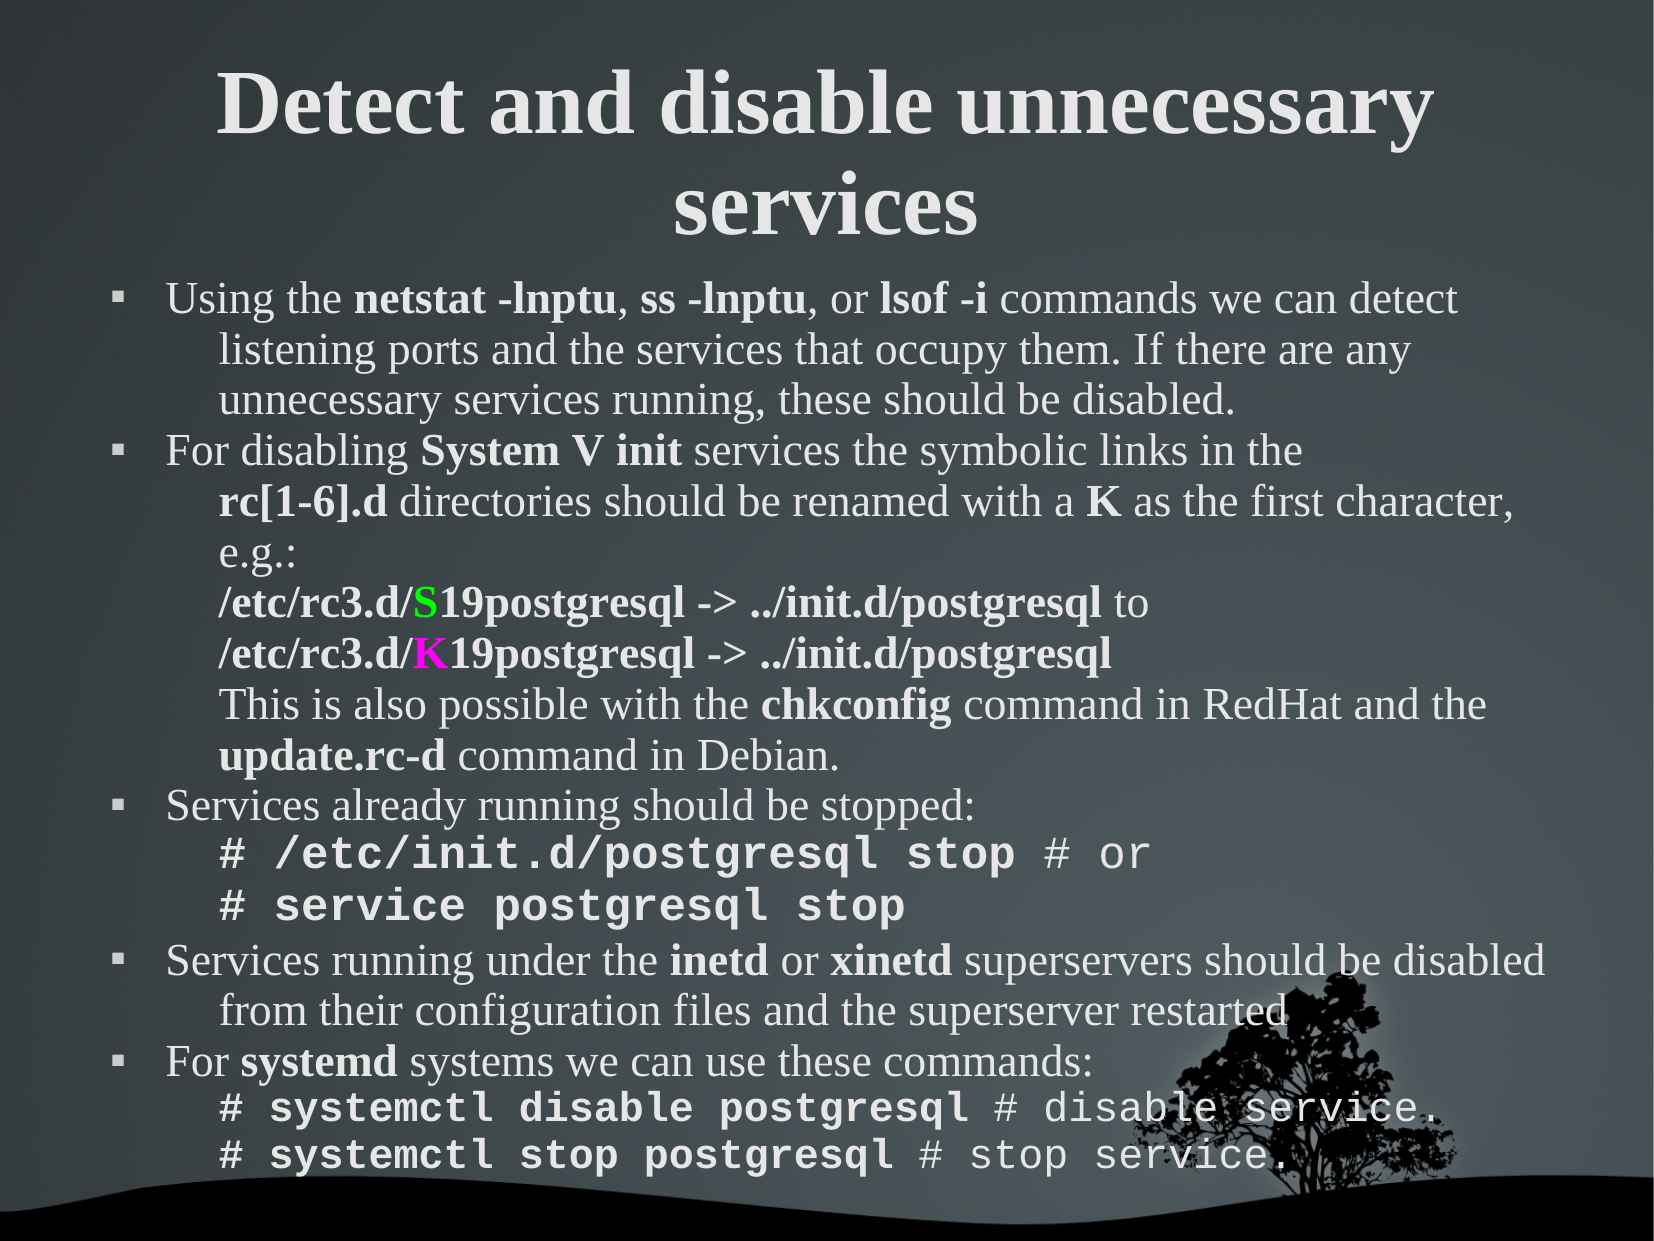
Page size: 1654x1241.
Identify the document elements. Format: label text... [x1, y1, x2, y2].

picture [0, 0, 1654, 1241]
list Using the netstat -lnptu, ss -lnptu, or lsof -i commands we can detect listening ports and the services that occupy them. If there are any unnecessary services running, these should be disabled. For disabling System V init services the symbolic links in the rc[1-6].d directories should be renamed with a K as the first character, e.g.: /etc/rc3.d/S19postgresql -> ../init.d/postgresql to /etc/rc3.d/Κ19postgresql -> ../init.d/postgresql This is also possible with the chkconfig command in RedHat and the update.rc-d command in Debian. Services already running should be stopped: # /etc/init.d/postgresql stop # or # service postgresql stop Services running under the inetd or xinetd superservers should be disabled from their configuration files and the superserver restarted For systemd systems we can use these commands: # systemctl disable postgresql # disable service. # systemctl stop postgresql # stop service. [76, 272, 1565, 1197]
title Detect and disable unnecessary services [82, 33, 1571, 273]
